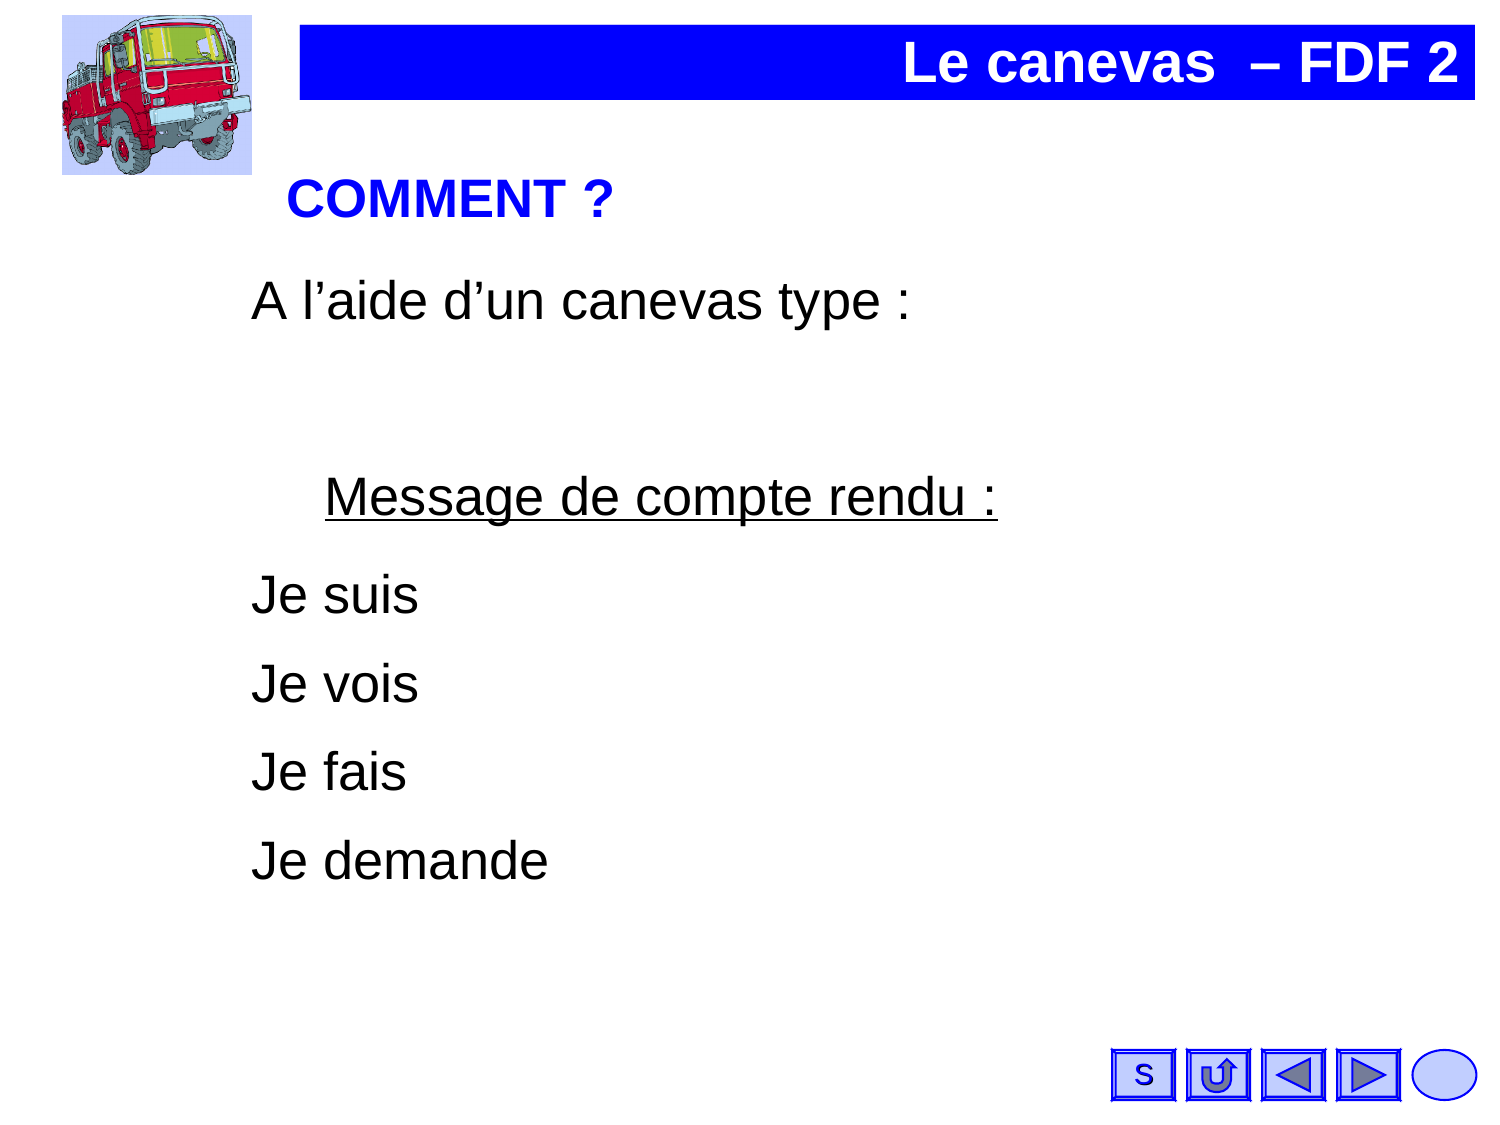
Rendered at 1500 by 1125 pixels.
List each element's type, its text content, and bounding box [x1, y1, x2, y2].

text_box Je demande [236, 826, 591, 975]
text_box Je fais [236, 738, 502, 827]
text_box Je suis [236, 561, 487, 637]
text_box Le canevas – FDF 2 [299, 24, 1475, 100]
text_box COMMENT ? A l’aide d’un canevas type : Message de compte rendu : [236, 147, 1447, 798]
text_box Je vois [236, 649, 488, 739]
text_box [1412, 1049, 1477, 1101]
